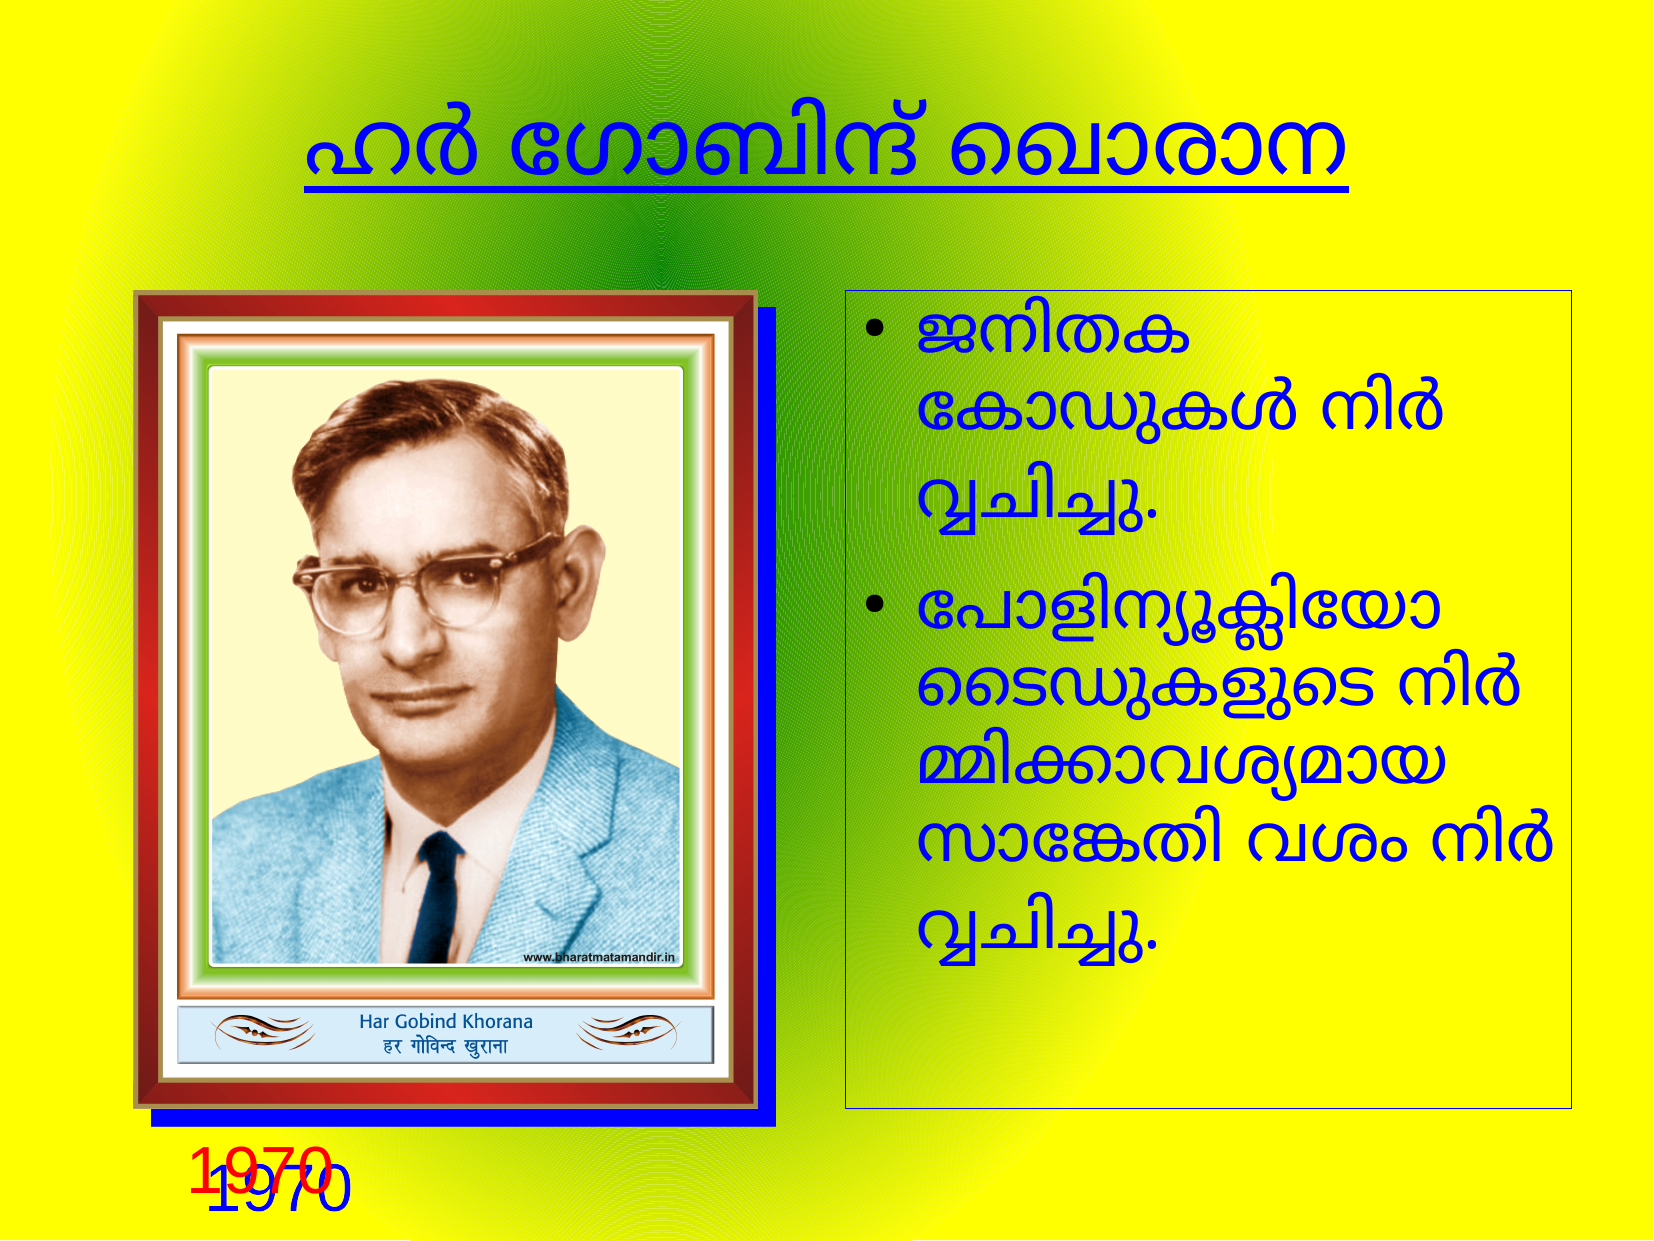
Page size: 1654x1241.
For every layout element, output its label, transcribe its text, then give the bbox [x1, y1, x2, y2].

list ജനിതക കോഡുകള്‍ നിര്‍വ്വചിച്ചു. പോളിന്യൂക്ലിയോടൈഡുകളുടെ നിര്‍മ്മിക്കാവശ്യമായ സാങ്കേതി വശം നിര്‍വ്വചിച്ചു. [845, 290, 1572, 1109]
title ഹര്‍ ഗോബിന്ദ് ഖൊരാന [82, 49, 1571, 257]
picture [133, 290, 758, 1109]
text_box 1970 [172, 1125, 351, 1215]
